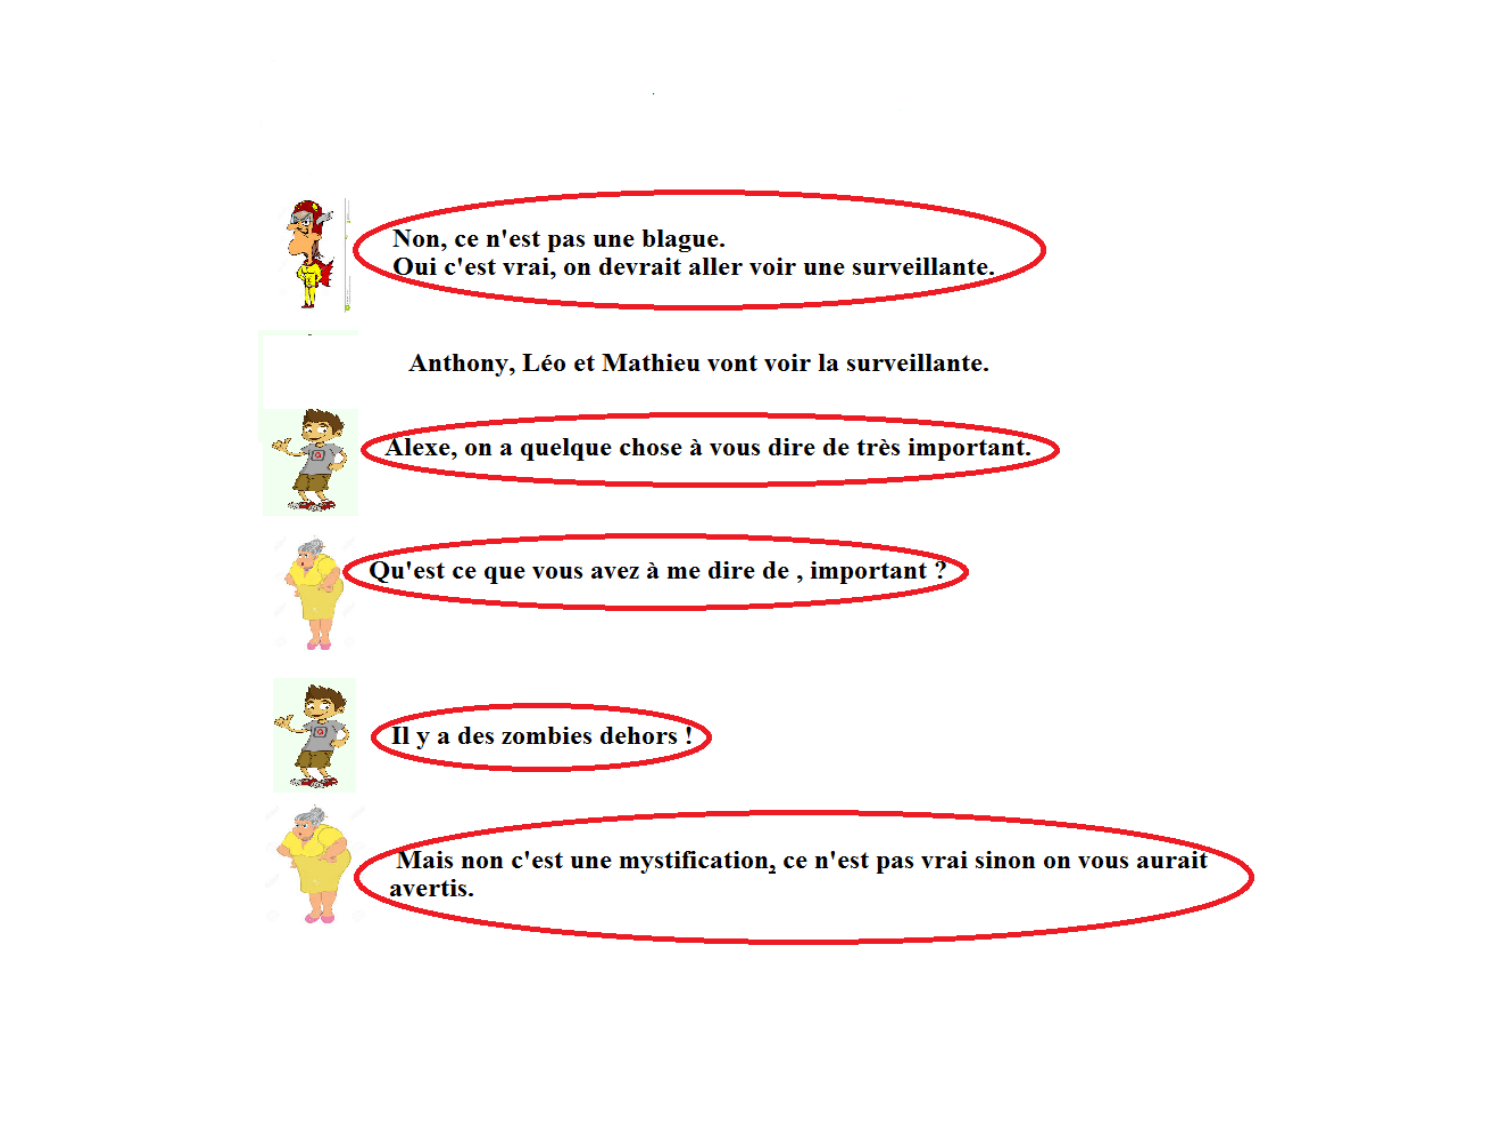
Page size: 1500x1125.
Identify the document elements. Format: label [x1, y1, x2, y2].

picture [239, 35, 1276, 1052]
